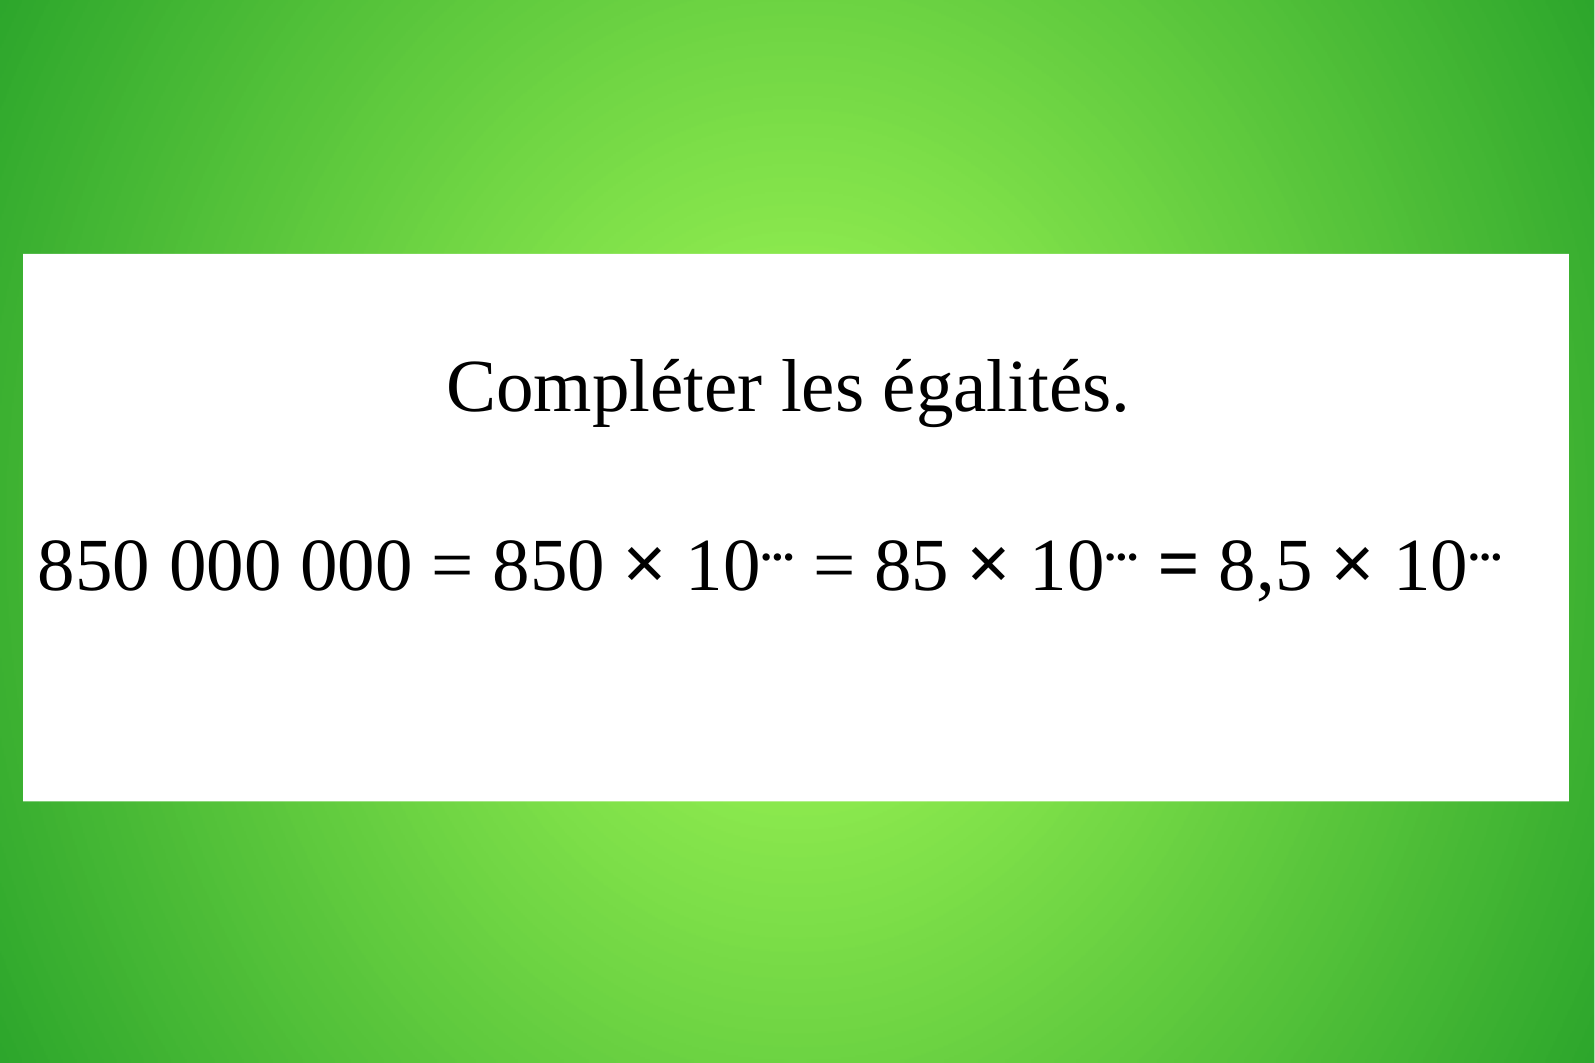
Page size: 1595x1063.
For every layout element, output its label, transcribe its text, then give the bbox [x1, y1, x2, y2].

picture [0, 0, 1595, 1063]
text_box Compléter les égalités. 850 000 000 = 850 × 10... = 85 × 10... = 8,5 × 10... [23, 253, 1569, 802]
